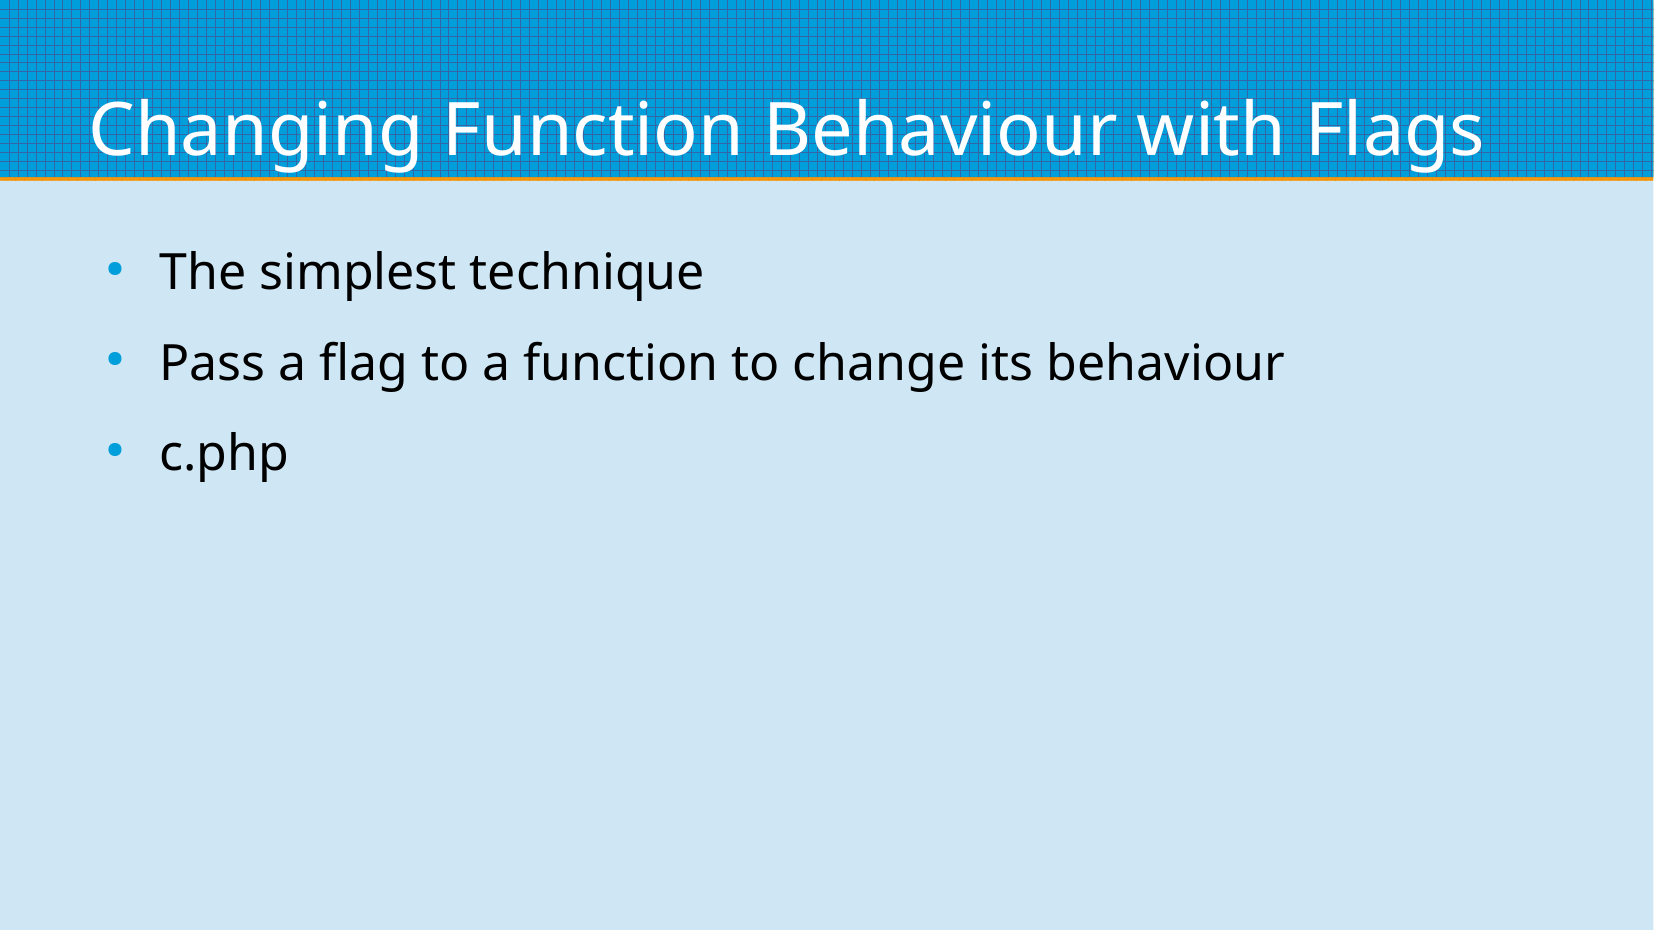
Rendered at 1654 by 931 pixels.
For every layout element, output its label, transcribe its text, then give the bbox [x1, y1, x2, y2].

title Changing Function Behaviour with Flags [88, 14, 1565, 178]
list The simplest technique Pass a flag to a function to change its behaviour c.php [88, 236, 1565, 813]
